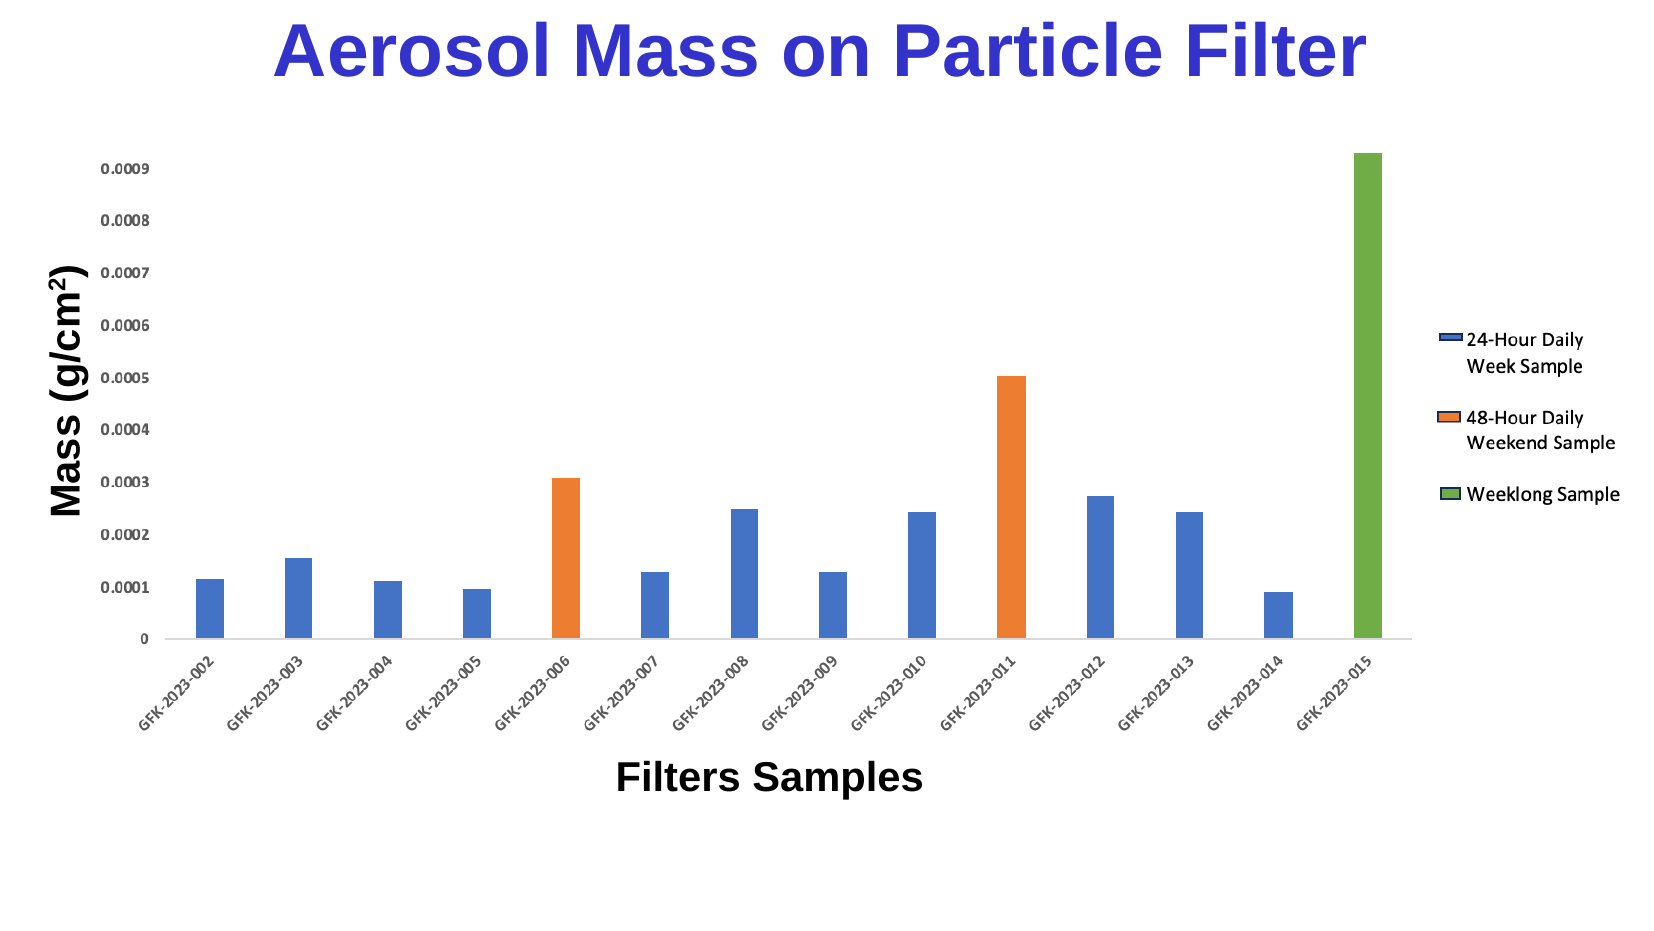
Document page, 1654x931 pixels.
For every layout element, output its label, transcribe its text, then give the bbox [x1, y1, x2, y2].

text_box Filters Samples [351, 742, 1200, 808]
title Aerosol Mass on Particle Filter [0, 0, 1654, 100]
text_box Mass (g/cm2) [30, 138, 96, 633]
picture [49, 150, 1627, 750]
